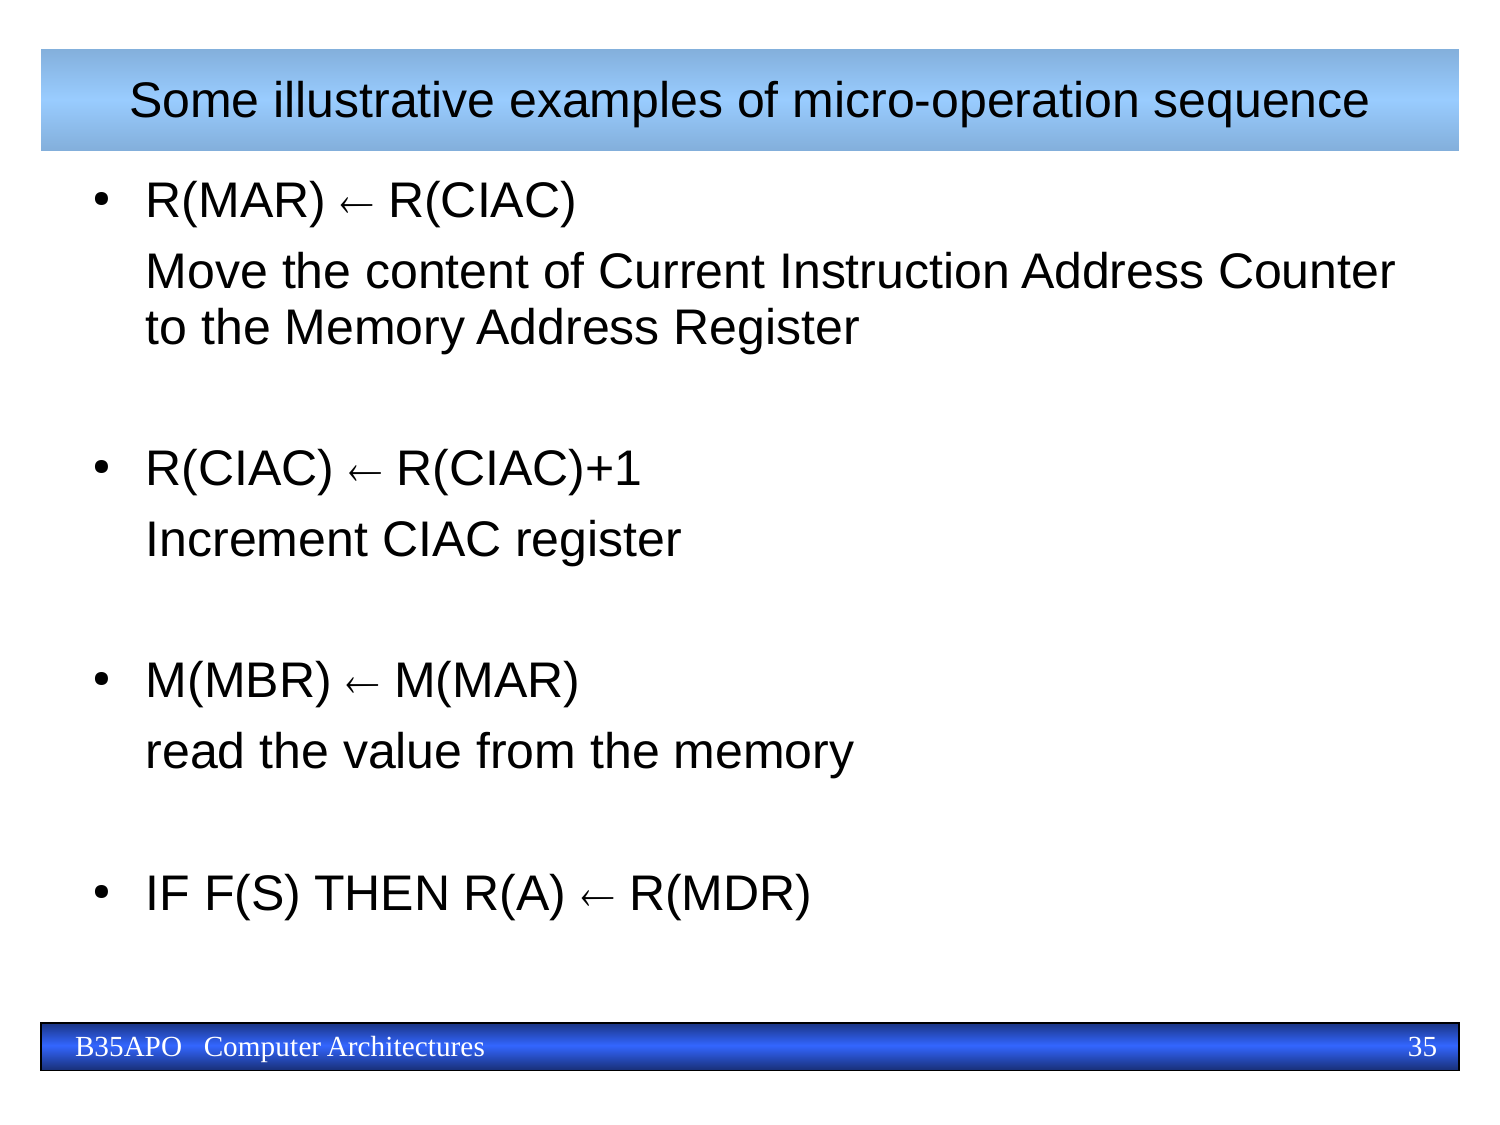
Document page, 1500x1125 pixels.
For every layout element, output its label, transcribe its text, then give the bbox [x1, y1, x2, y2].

title Some illustrative examples of micro-operation sequence [41, 49, 1459, 151]
list R(MAR)  R(CIAC) Move the content of Current Instruction Address Counter to the Memory Address Register R(CIAC)  R(CIAC)+1 Increment CIAC register M(MBR)  M(MAR) read the value from the memory IF F(S) THEN R(A)  R(MDR) [75, 172, 1426, 988]
